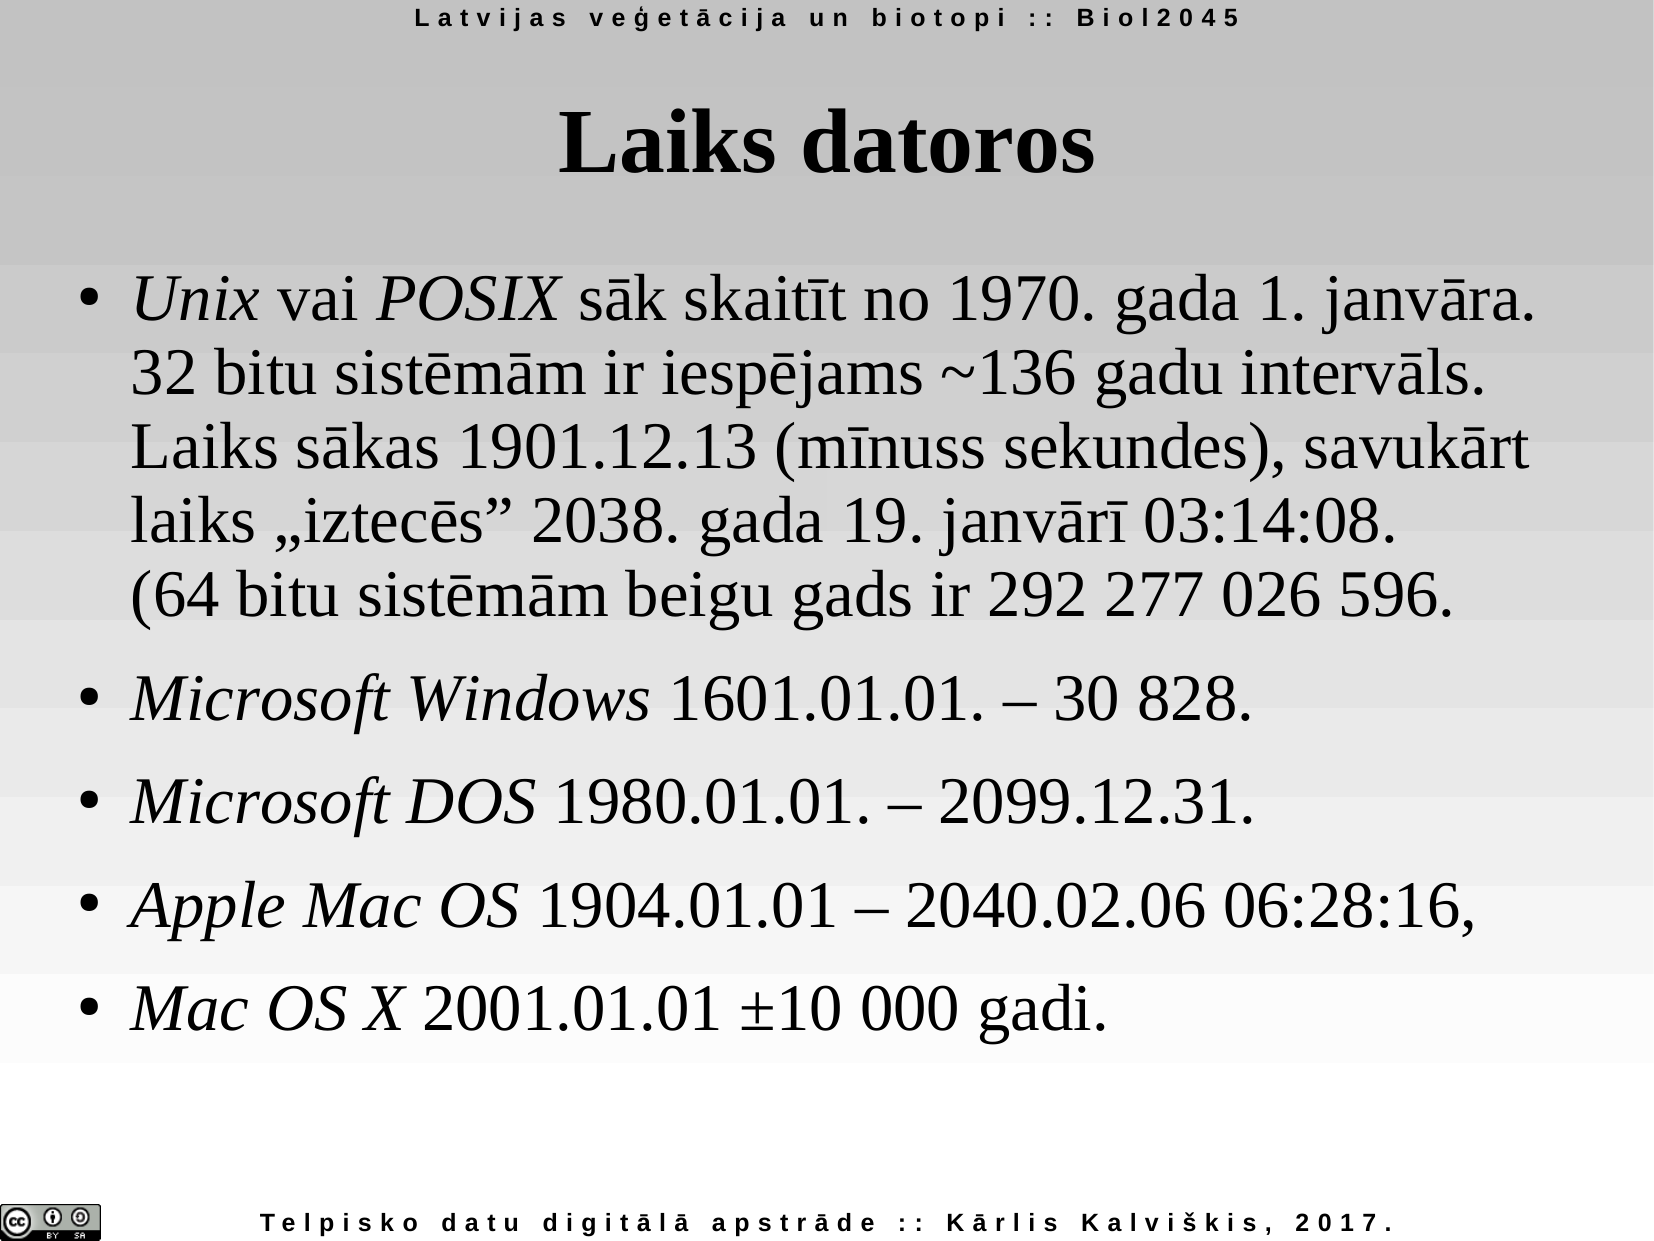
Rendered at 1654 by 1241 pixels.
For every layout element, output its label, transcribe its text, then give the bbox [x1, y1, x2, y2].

title Laiks datoros [59, 37, 1596, 246]
list Unix vai POSIX sāk skaitīt no 1970. gada 1. janvāra. 32 bitu sistēmām ir iespējams ~136 gadu intervāls. Laiks sākas 1901.12.13 (mīnuss sekundes), savukārt laiks „iztecēs” 2038. gada 19. janvārī 03:14:08. (64 bitu sistēmām beigu gads ir 292 277 026 596. Microsoft Windows 1601.01.01. – 30 828. Microsoft DOS 1980.01.01. – 2099.12.31. Apple Mac OS 1904.01.01 – 2040.02.06 06:28:16, Mac OS X 2001.01.01 ±10 000 gadi. [59, 261, 1596, 1046]
picture [0, 0, 1654, 1241]
